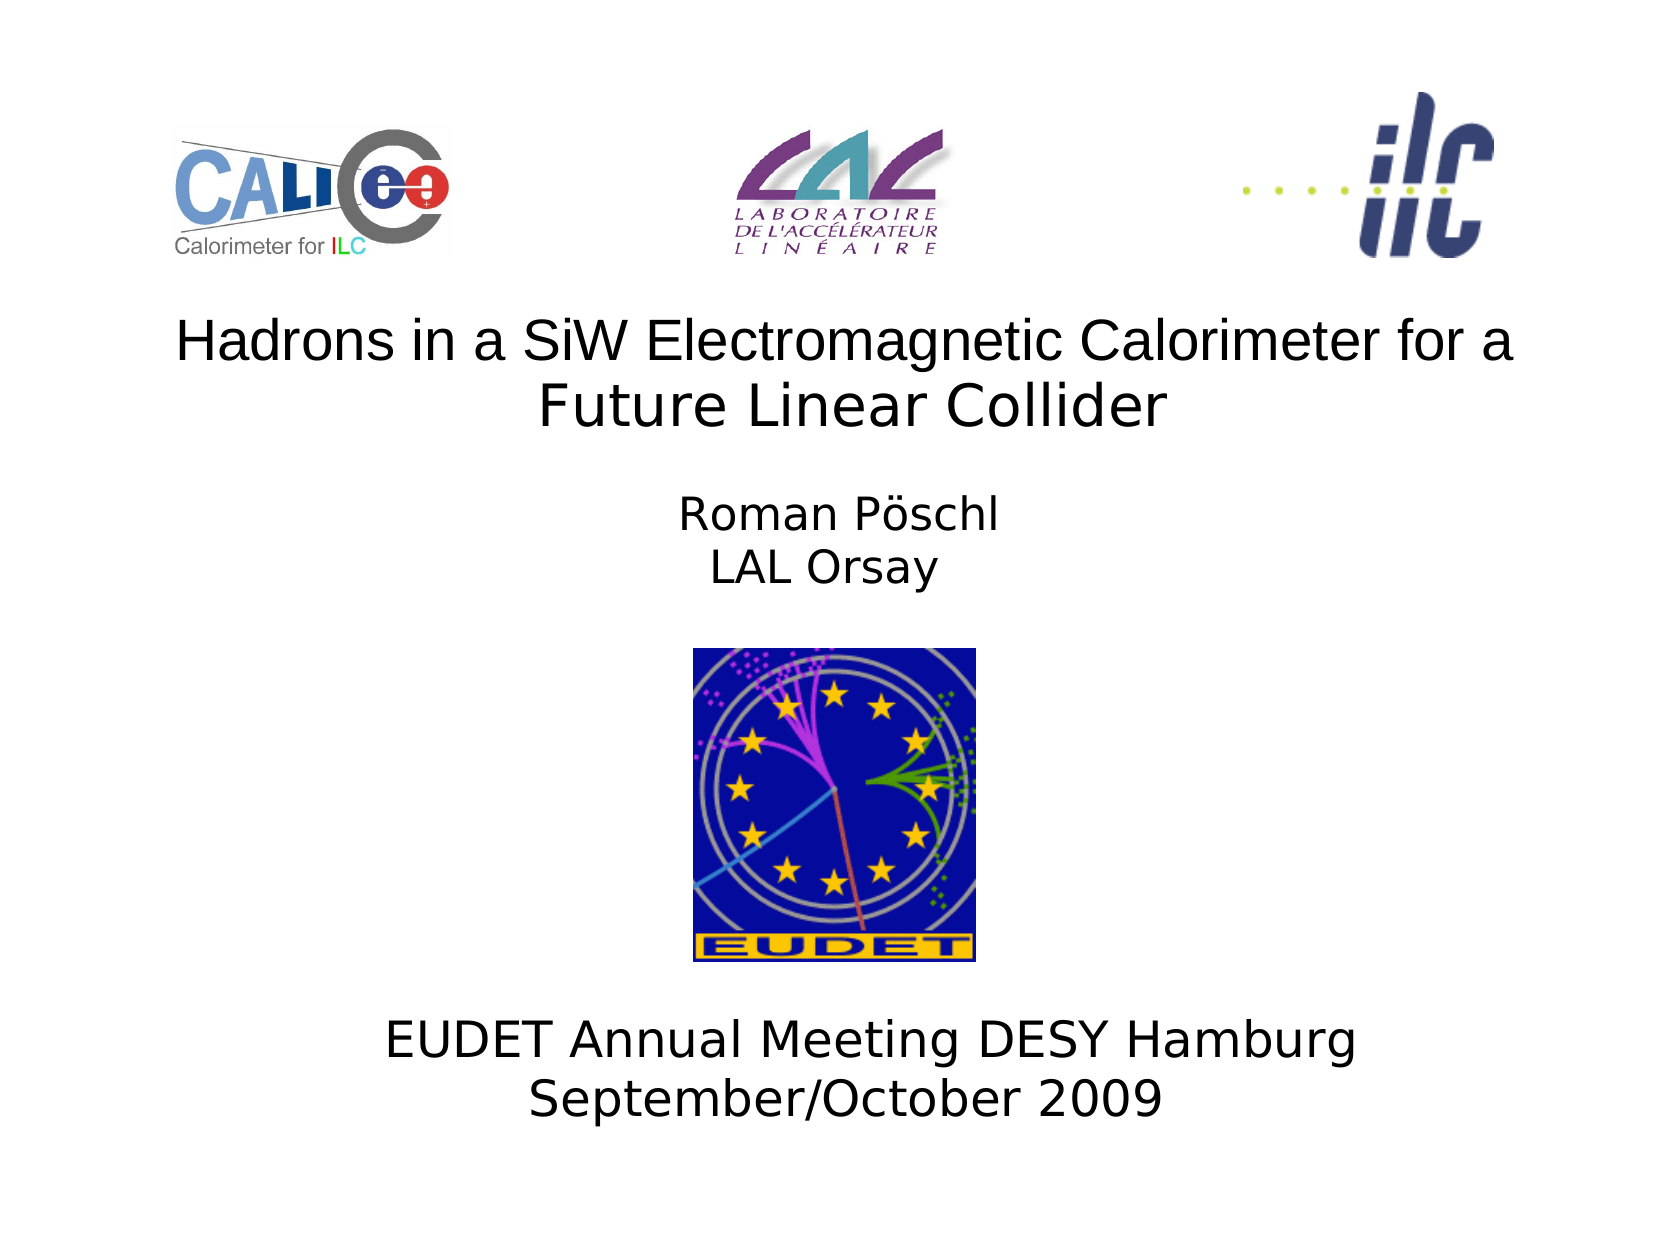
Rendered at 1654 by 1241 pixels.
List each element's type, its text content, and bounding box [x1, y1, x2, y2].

text_box Roman Pöschl LAL Orsay [578, 480, 1100, 656]
picture [729, 124, 958, 258]
picture [171, 124, 451, 257]
text_box Hadrons in a SiW Electromagnetic Calorimeter for a Future Linear Collider [79, 300, 1547, 470]
text_box LHC [1321, 357, 1452, 426]
picture [1243, 92, 1494, 258]
text_box EUDET Annual Meeting DESY Hamburg September/October 2009 [162, 1003, 1516, 1136]
picture [693, 648, 976, 962]
